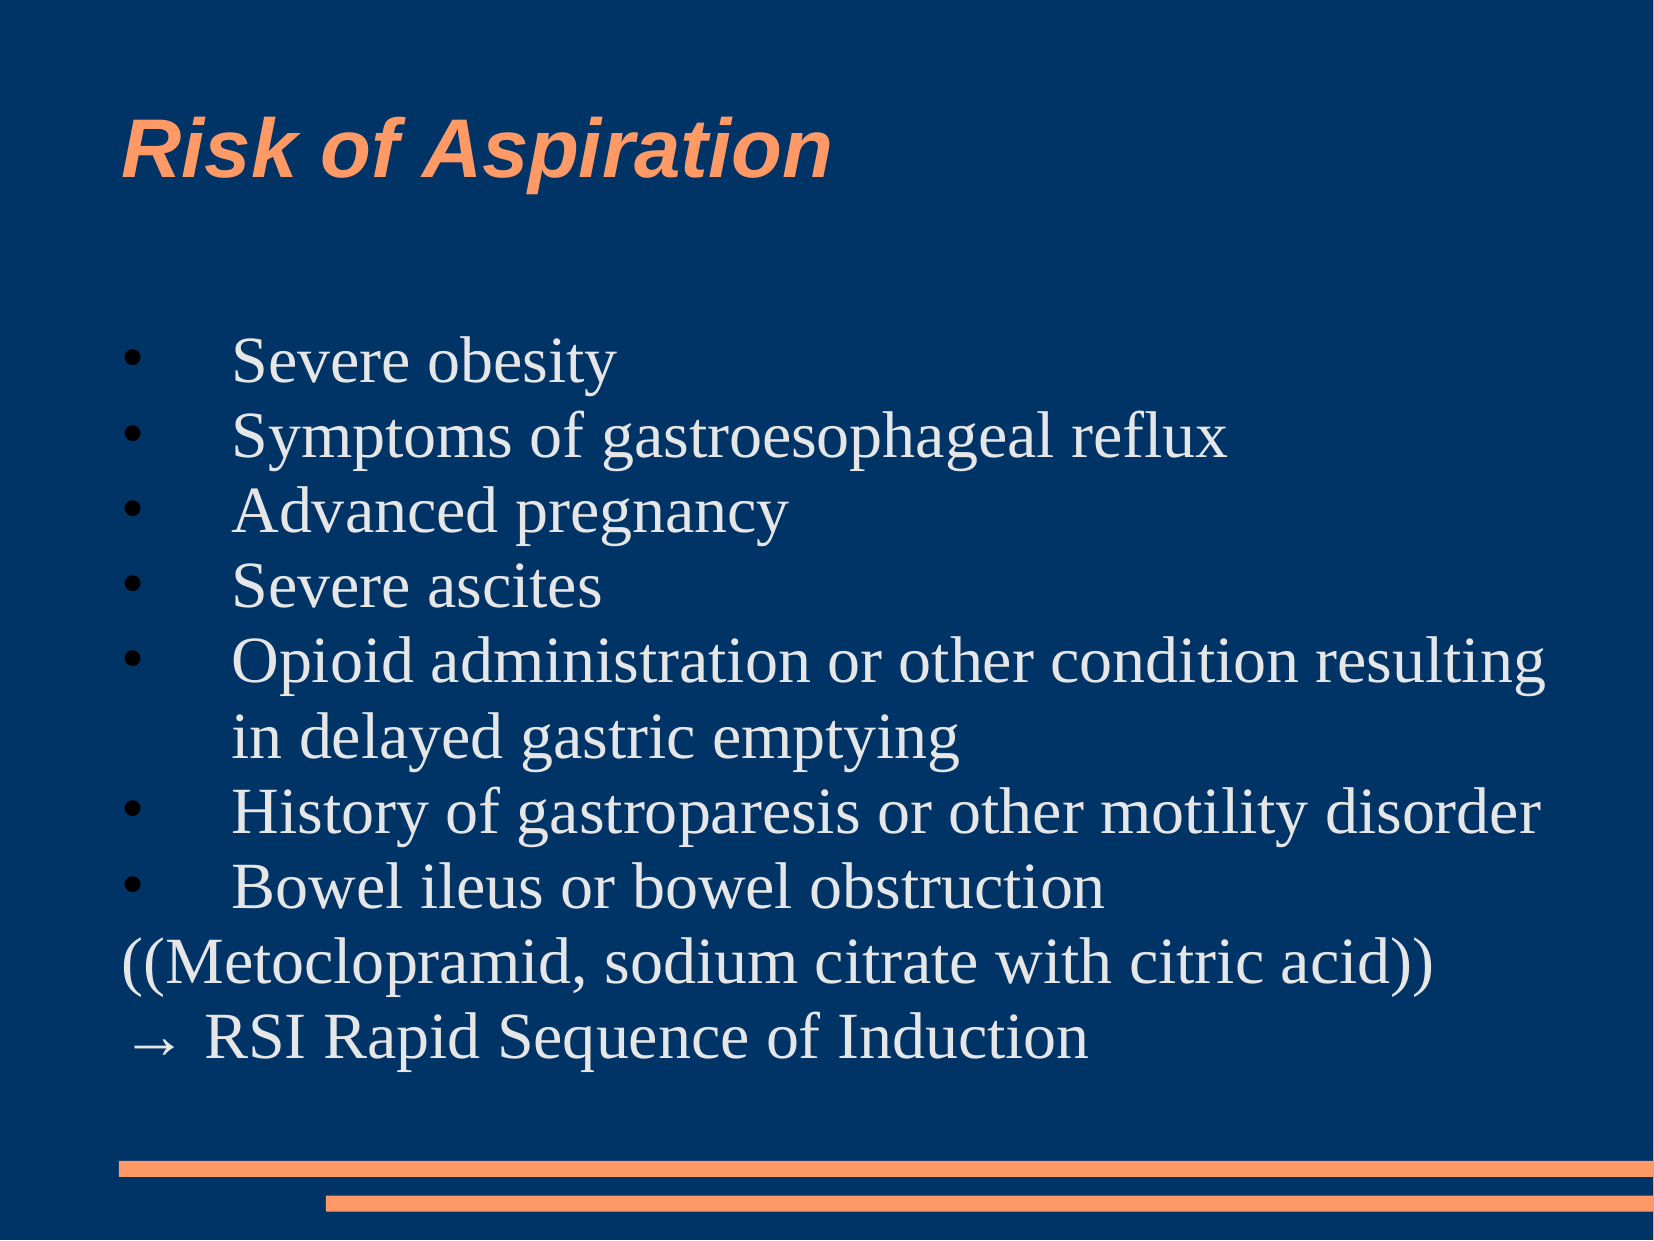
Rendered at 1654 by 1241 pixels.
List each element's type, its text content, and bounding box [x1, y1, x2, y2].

list Severe obesity Symptoms of gastroesophageal reflux Advanced pregnancy Severe ascites Opioid administration or other condition resulting in delayed gastric emptying History of gastroparesis or other motility disorder Bowel ileus or bowel obstruction ((Metoclopramid, sodium citrate with citric acid)) → RSI Rapid Sequence of Induction [121, 322, 1560, 1158]
title Risk of Aspiration [121, 53, 1533, 245]
